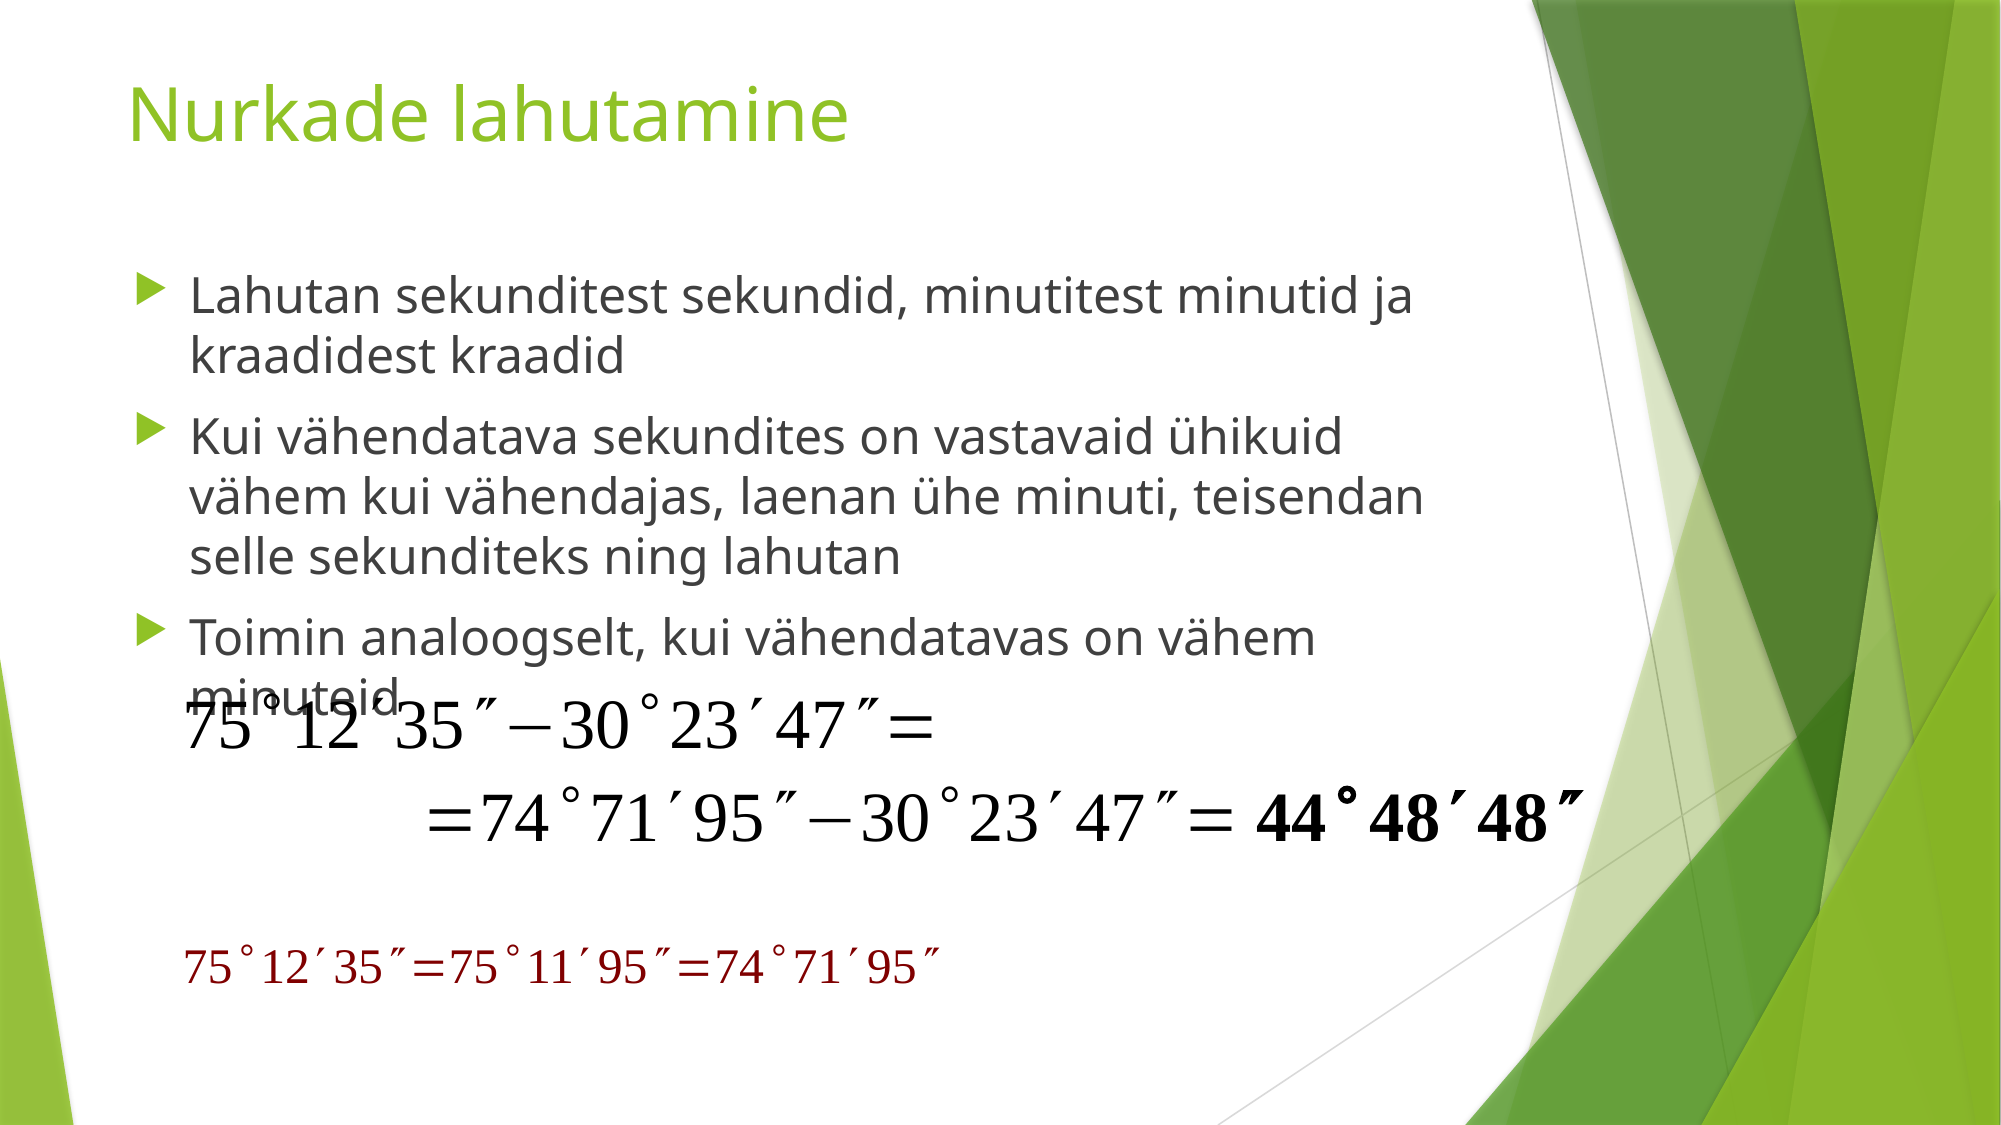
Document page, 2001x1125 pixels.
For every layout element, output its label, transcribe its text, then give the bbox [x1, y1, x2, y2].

chart [177, 938, 949, 994]
title Nurkade lahutamine [111, 58, 1522, 276]
chart [407, 778, 1592, 857]
chart [177, 685, 948, 764]
list Lahutan sekunditest sekundid, minutitest minutid ja kraadidest kraadid Kui vähendatava sekundites on vastavaid ühikuid vähem kui vähendajas, laenan ühe minuti, teisendan selle sekunditeks ning lahutan Toimin analoogselt, kui vähendatavas on vähem minuteid [118, 190, 1529, 1063]
